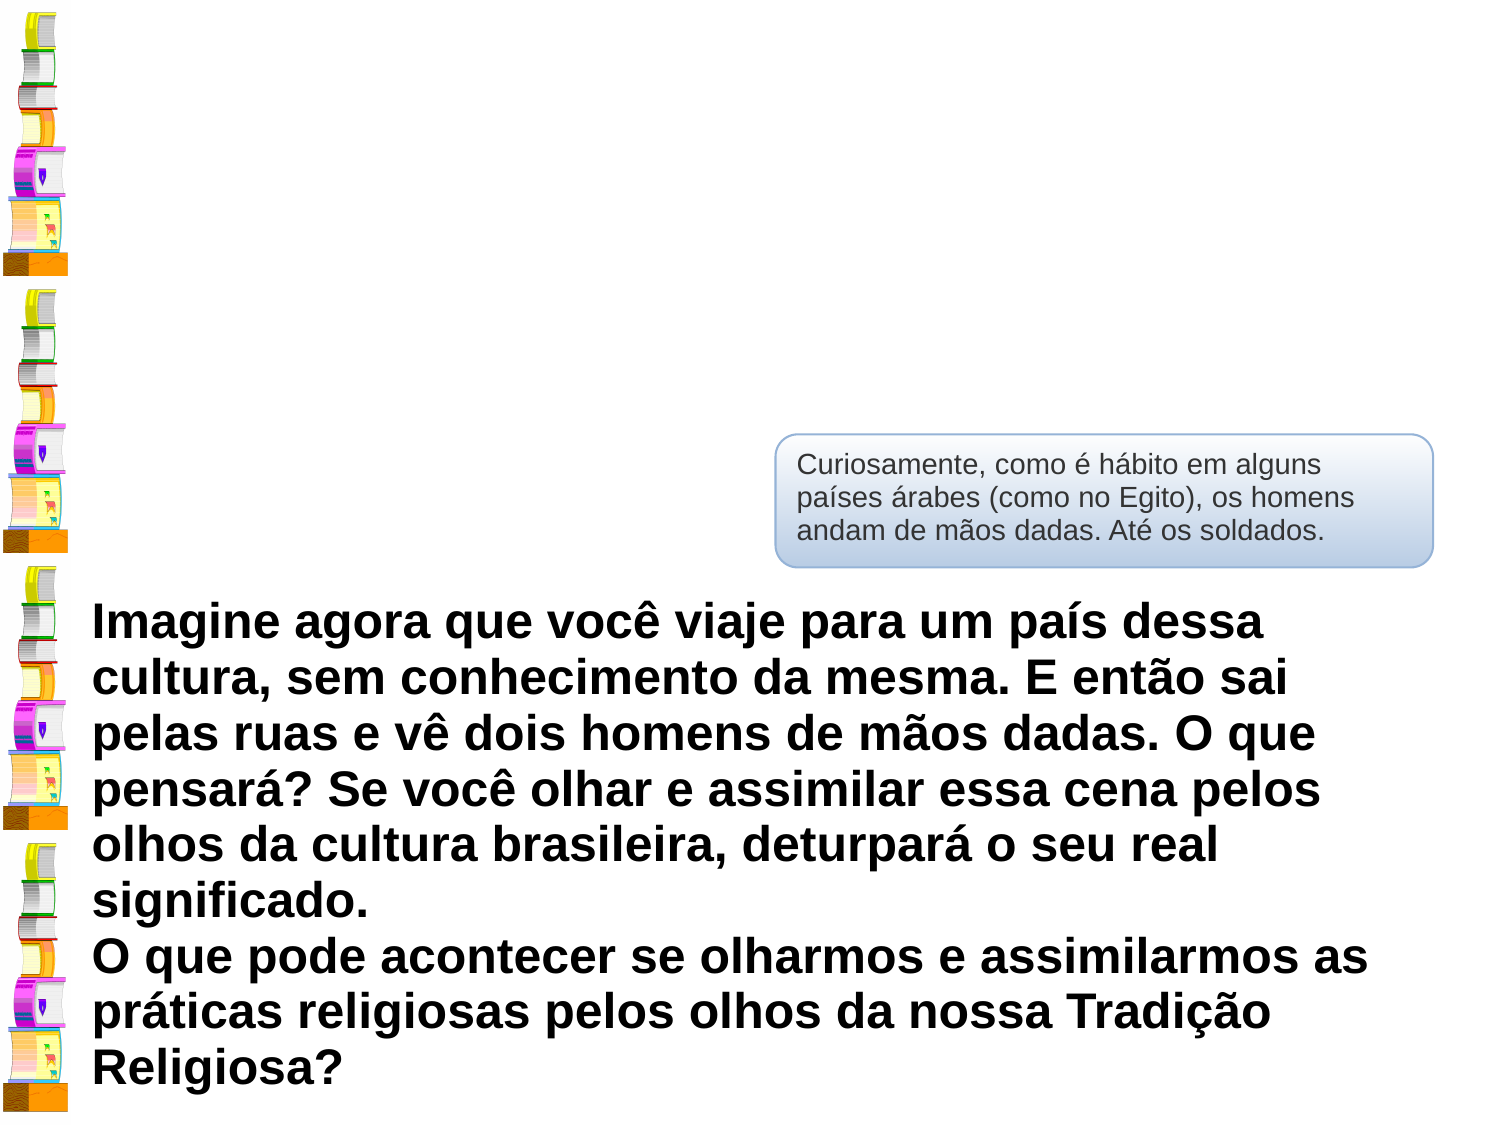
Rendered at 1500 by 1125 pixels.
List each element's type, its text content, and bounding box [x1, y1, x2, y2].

text_box Imagine agora que você viaje para um país dessa cultura, sem conhecimento da mesma. E então sai pelas ruas e vê dois homens de mãos dadas. O que pensará? Se você olhar e assimilar essa cena pelos olhos da cultura brasileira, deturpará o seu real significado. O que pode acontecer se olharmos e assimilarmos as práticas religiosas pelos olhos da nossa Tradição Religiosa? [76, 586, 1401, 1125]
picture [0, 0, 71, 1125]
text_box Curiosamente, como é hábito em alguns países árabes (como no Egito), os homens andam de mãos dadas. Até os soldados. [775, 434, 1434, 568]
